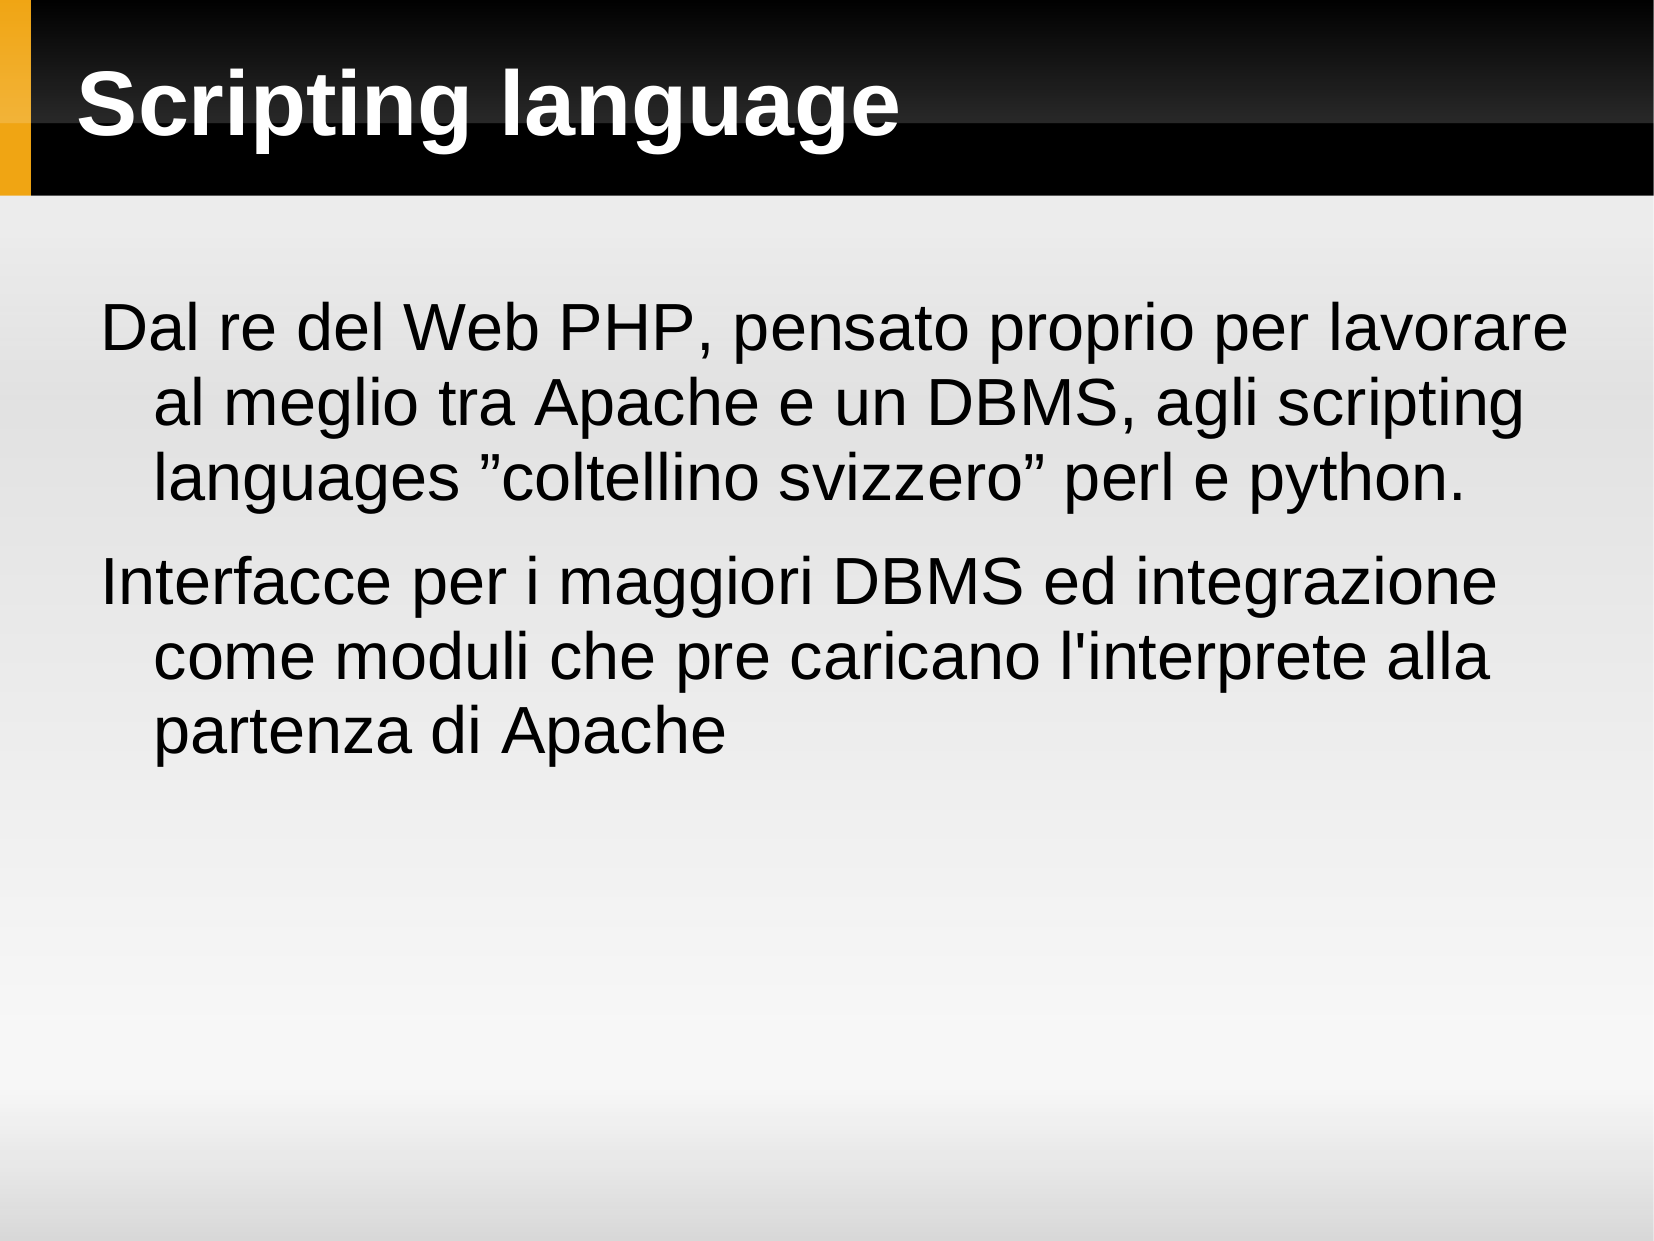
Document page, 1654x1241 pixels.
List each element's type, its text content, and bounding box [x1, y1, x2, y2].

picture [0, 0, 1654, 1241]
title Scripting language [76, 7, 1565, 200]
list Dal re del Web PHP, pensato proprio per lavorare al meglio tra Apache e un DBMS, agli scripting languages ”coltellino svizzero” perl e python. Interfacce per i maggiori DBMS ed integrazione come moduli che pre caricano l'interprete alla partenza di Apache [82, 290, 1571, 1094]
